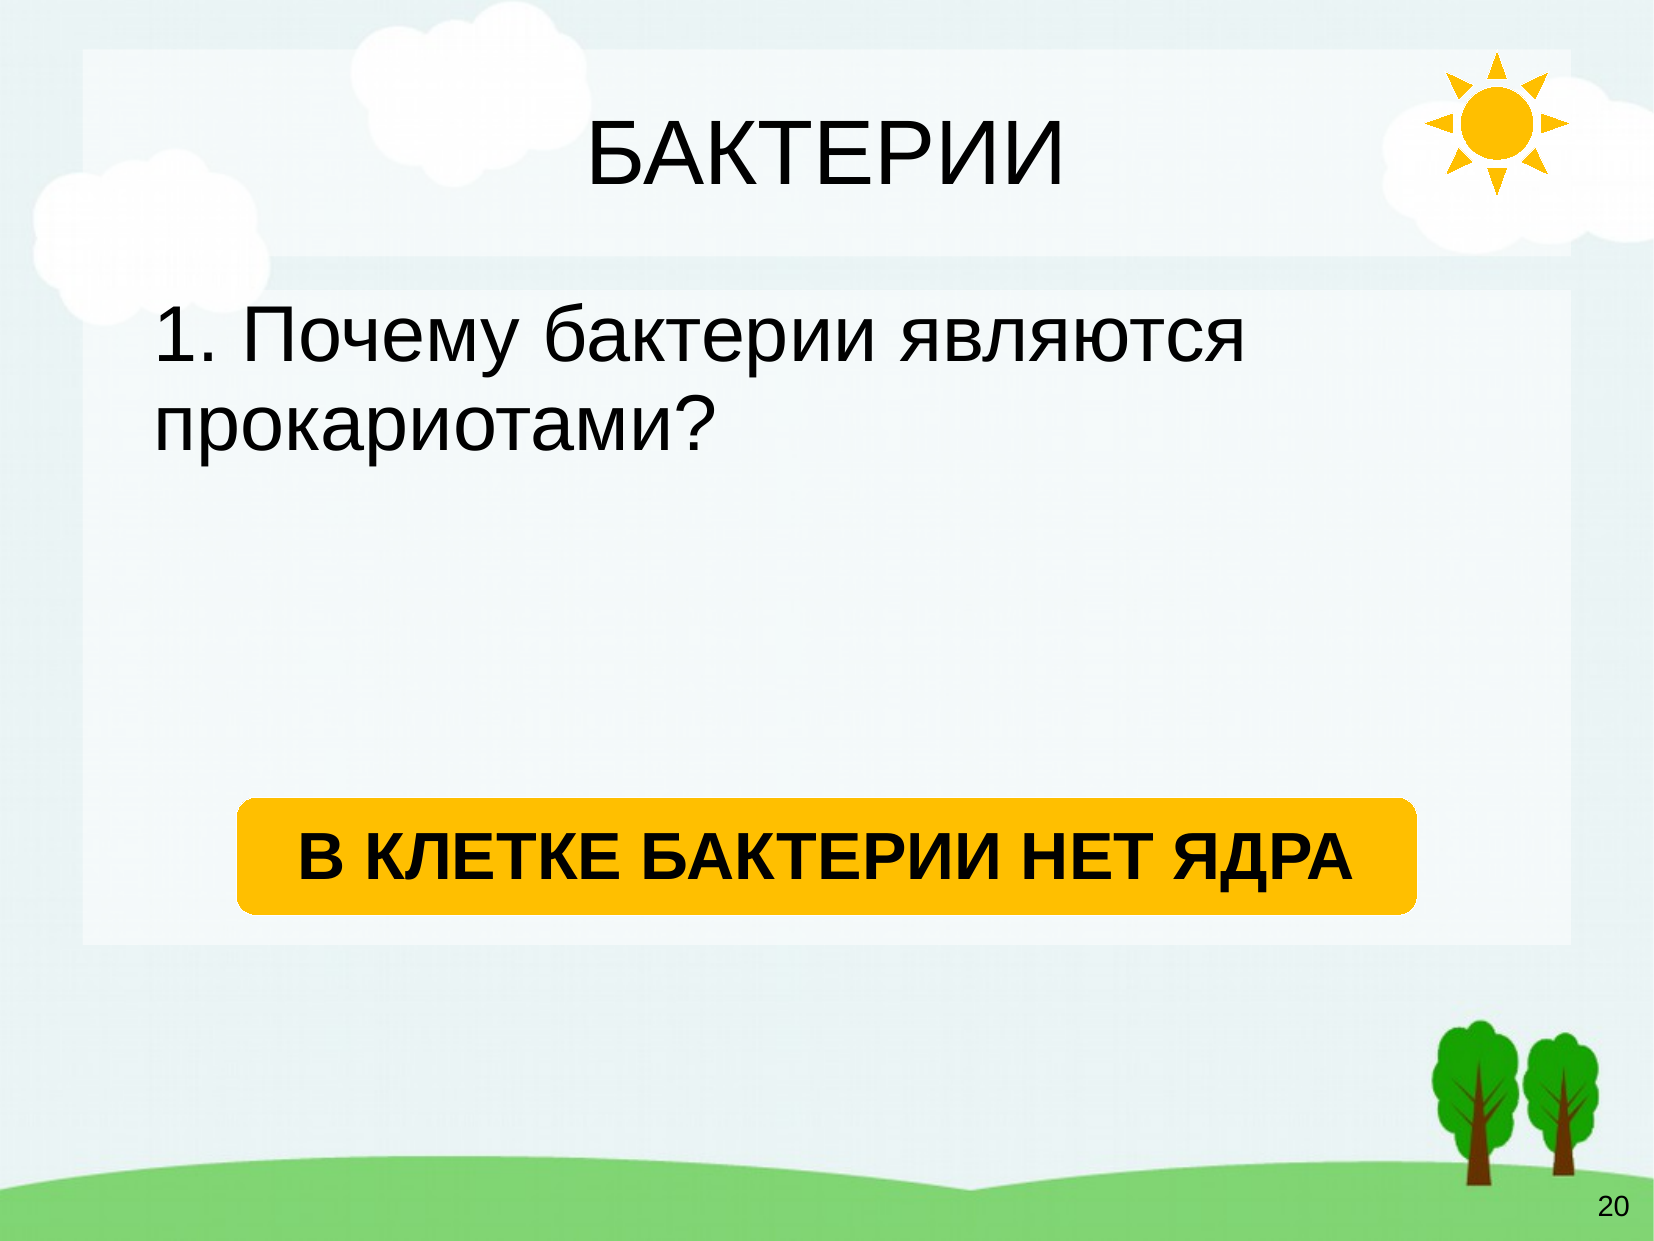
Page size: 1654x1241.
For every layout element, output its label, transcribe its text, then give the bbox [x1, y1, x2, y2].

text_box [1486, 167, 1508, 198]
picture [0, 0, 1654, 1241]
text_box [1423, 112, 1454, 134]
text_box [1520, 71, 1550, 100]
text_box В КЛЕТКЕ БАКТЕРИИ НЕТ ЯДРА [236, 797, 1418, 916]
list 1. Почему бактерии являются прокариотами? [82, 290, 1571, 945]
text_box [1444, 71, 1474, 100]
title БАКТЕРИИ [82, 49, 1571, 257]
text_box [1444, 146, 1474, 176]
text_box [1540, 112, 1571, 134]
text_box [1486, 49, 1508, 80]
text_box [1460, 86, 1535, 161]
text_box [1520, 146, 1550, 176]
